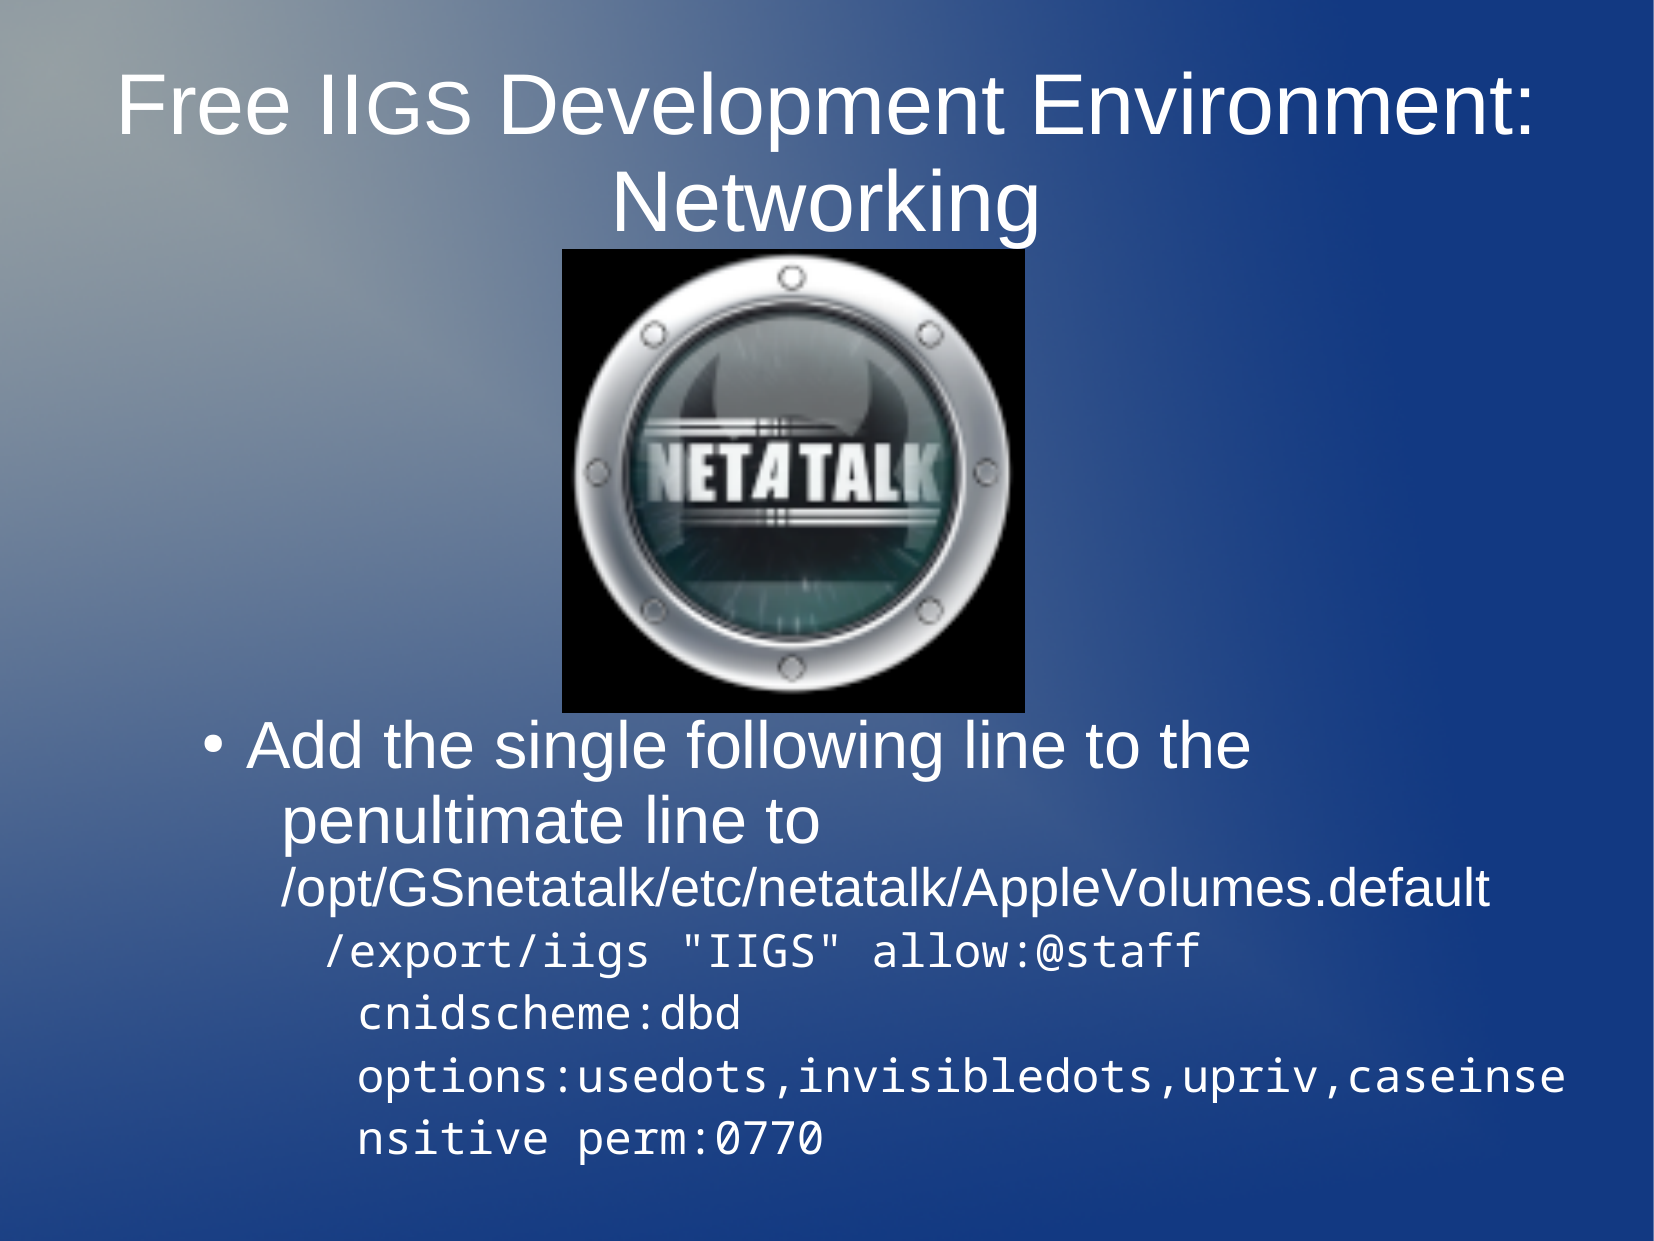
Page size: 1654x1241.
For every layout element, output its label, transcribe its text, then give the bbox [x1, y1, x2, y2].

subtitle Add the single following line to the penultimate line to /opt/GSnetatalk/etc/netatalk/AppleVolumes.default /export/iigs "IIGS" allow:@staff cnidscheme:dbd options:usedots,invisibledots,upriv,caseinsensitive perm:0770 [86, 281, 1576, 1147]
title Free IIGS Development Environment: Networking [82, 49, 1571, 257]
picture [0, 0, 1654, 1241]
